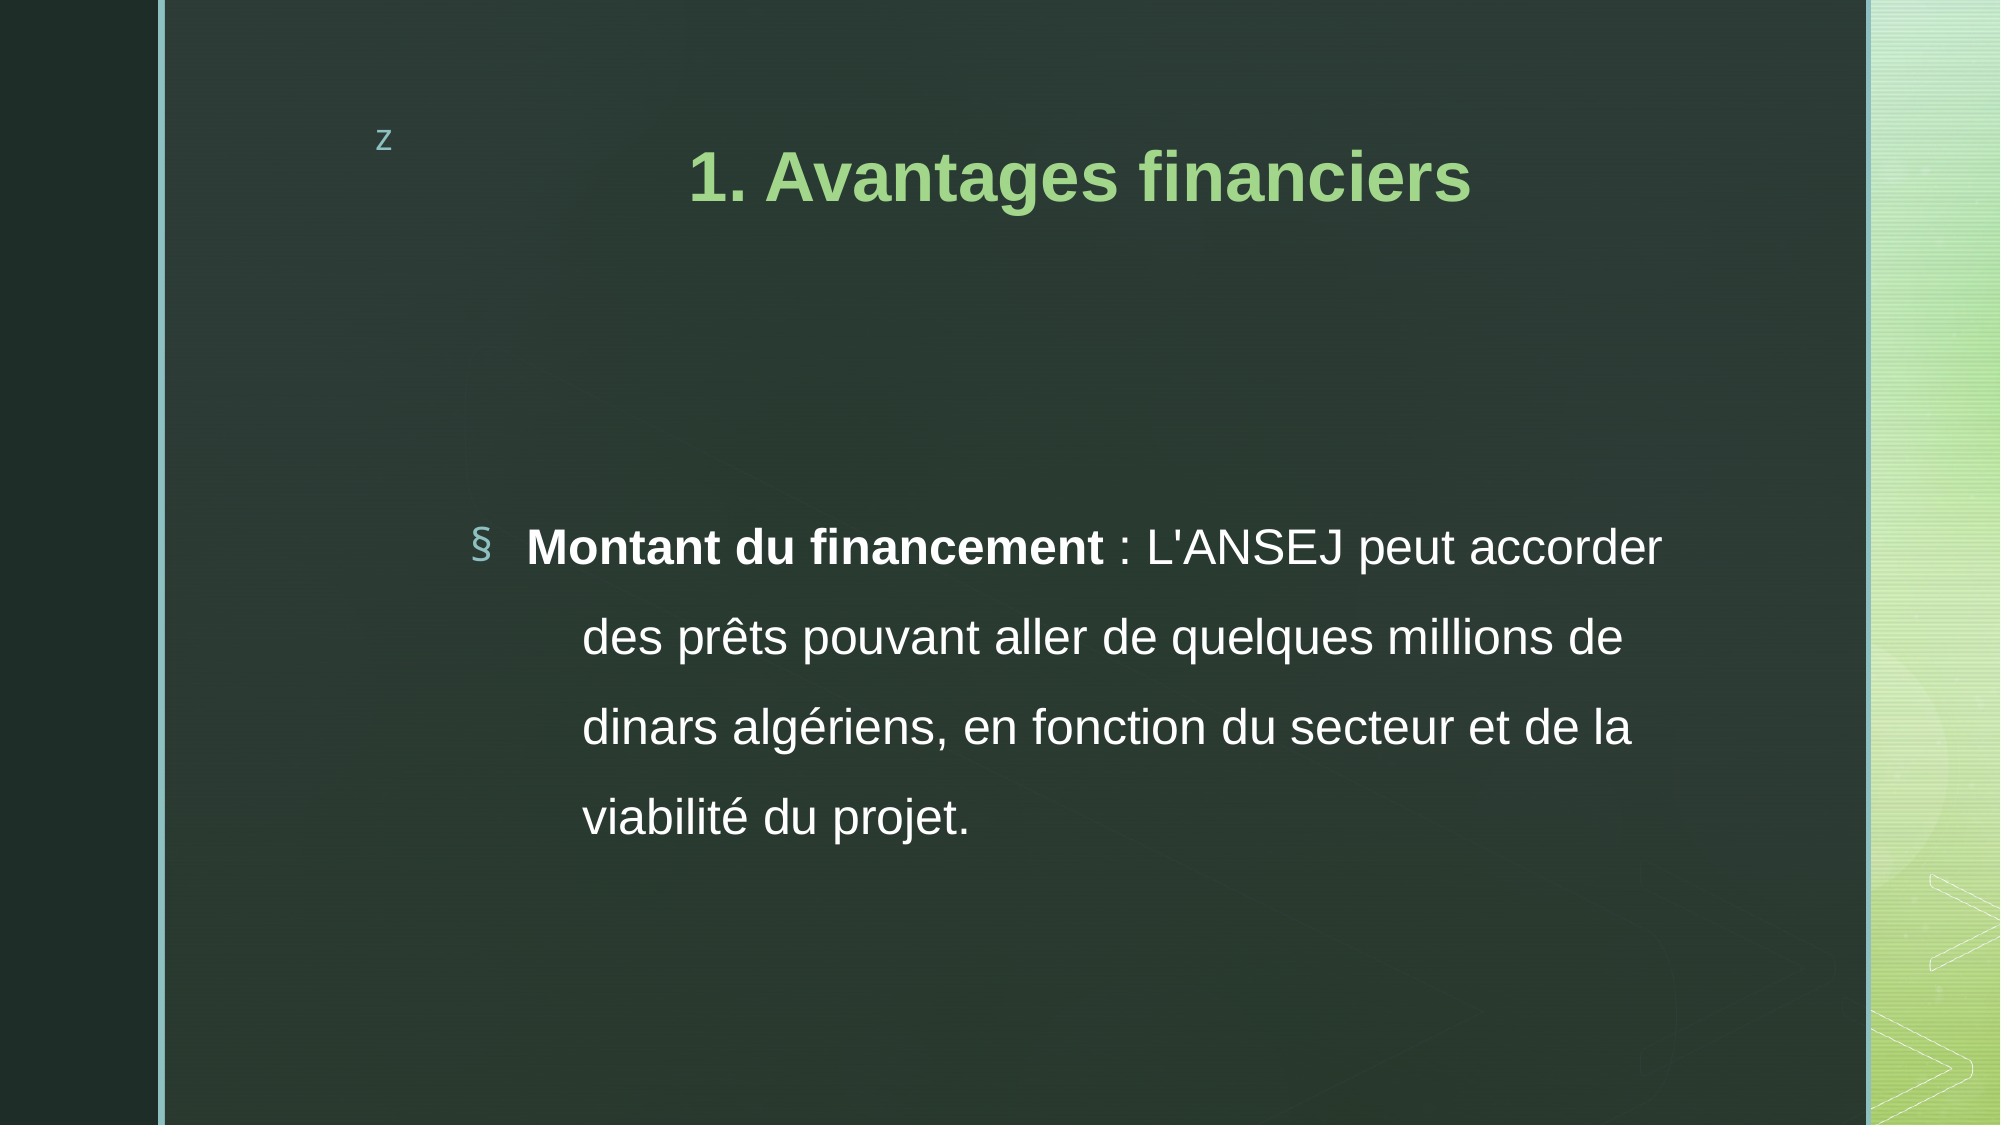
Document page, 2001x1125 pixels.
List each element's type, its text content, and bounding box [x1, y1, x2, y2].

list Montant du financement : L'ANSEJ peut accorder des prêts pouvant aller de quelques millions de dinars algériens, en fonction du secteur et de la viabilité du projet. [454, 336, 1734, 993]
title 1. Avantages financiers [428, 132, 1734, 310]
